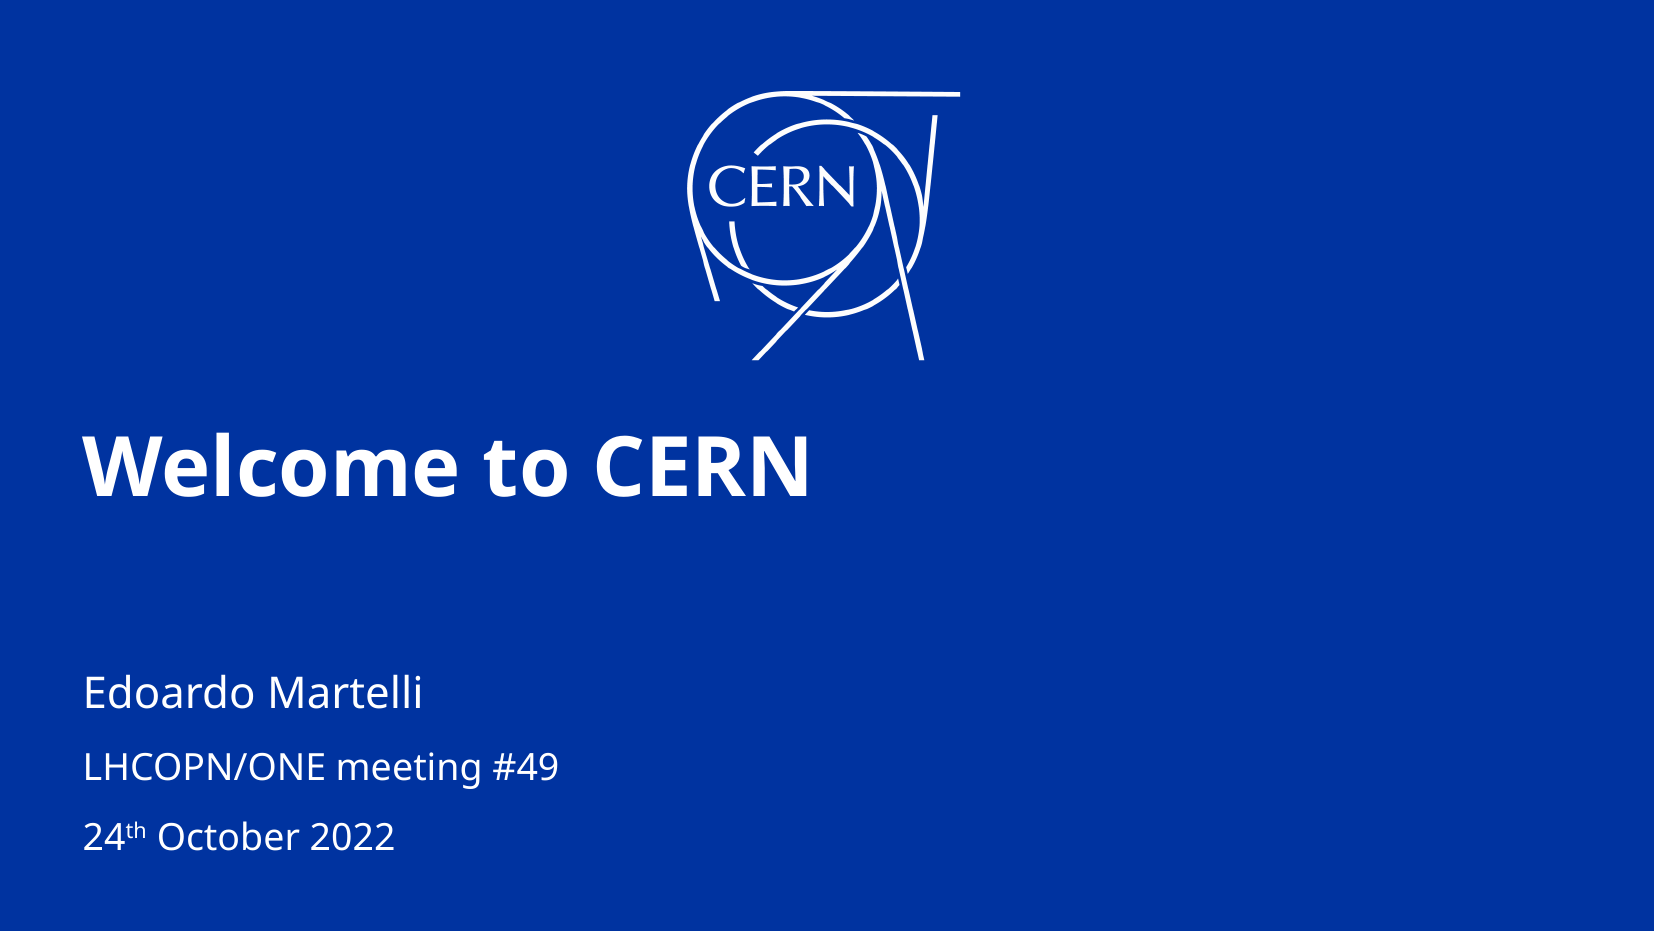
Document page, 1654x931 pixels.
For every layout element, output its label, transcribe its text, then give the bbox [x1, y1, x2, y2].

picture [679, 82, 971, 372]
list Edoardo Martelli LHCOPN/ONE meeting #49 24th October 2022 [82, 661, 1571, 898]
title Welcome to CERN [82, 407, 1571, 603]
